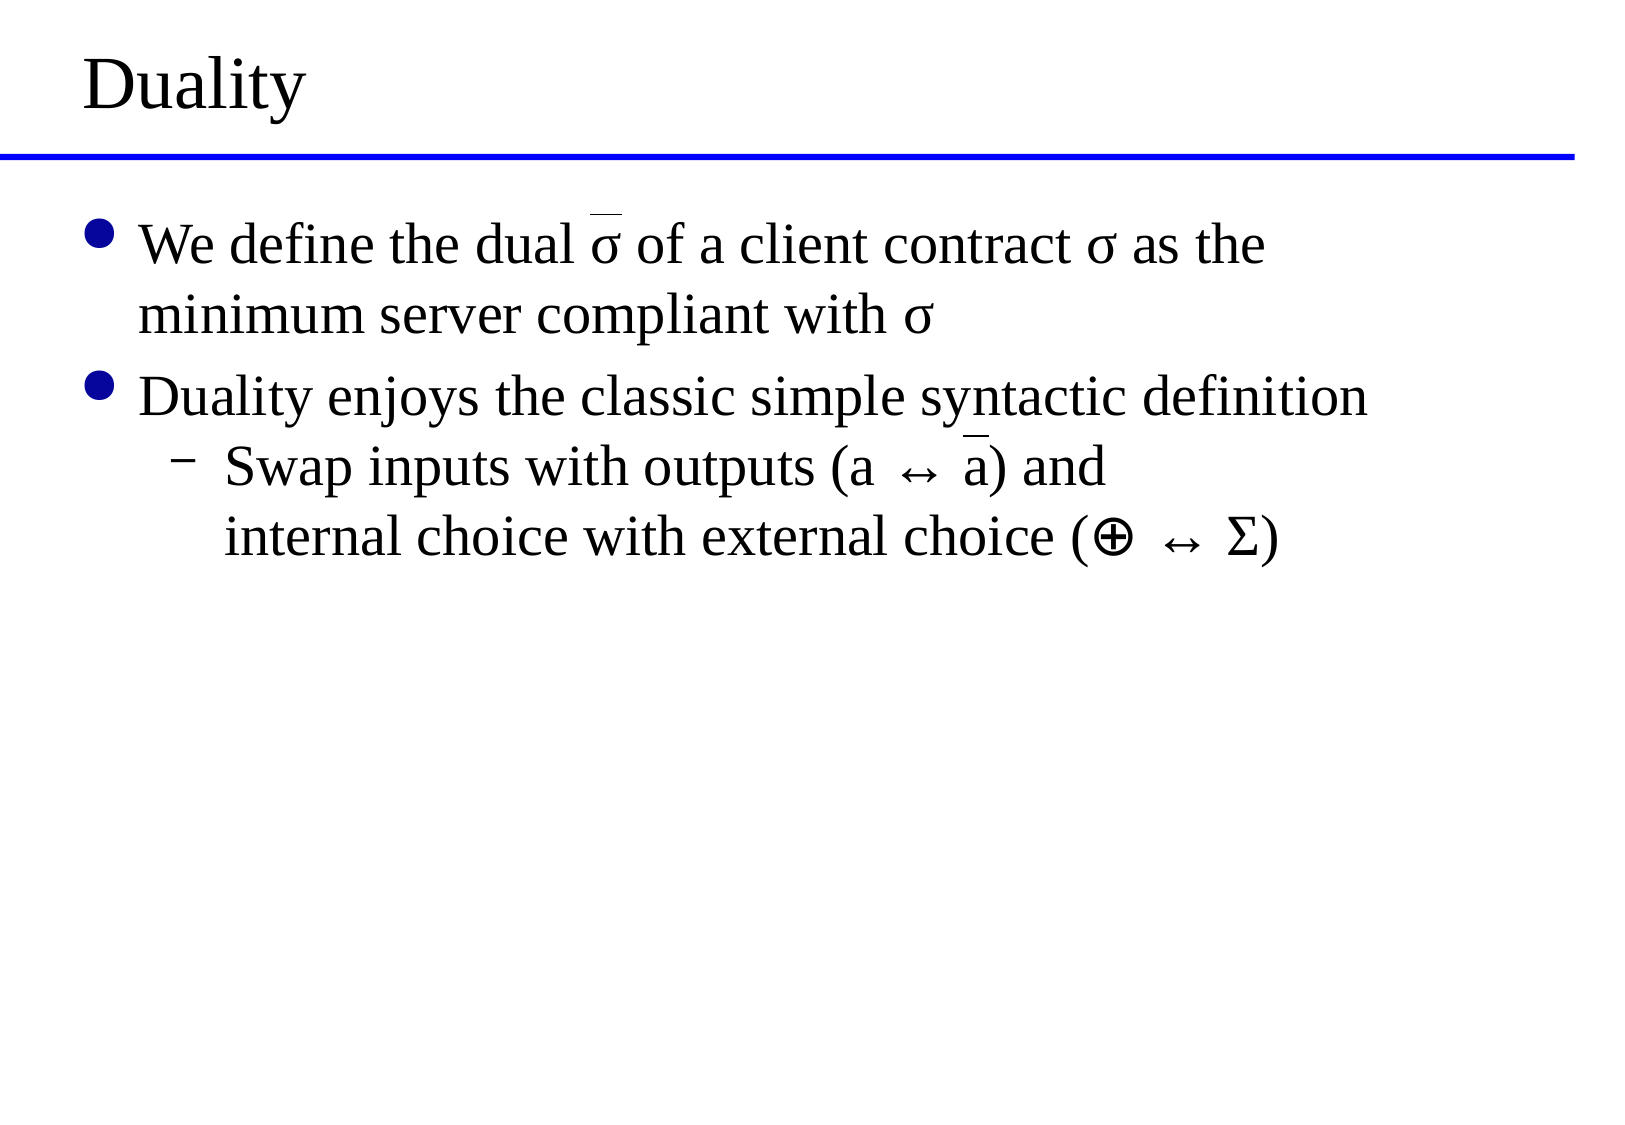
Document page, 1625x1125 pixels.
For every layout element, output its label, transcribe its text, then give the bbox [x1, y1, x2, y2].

title Duality [67, 27, 1544, 131]
list We define the dual σ of a client contract σ as the minimum server compliant with σ Duality enjoys the classic simple syntactic definition Swap inputs with outputs (a ↔ a) and internal choice with external choice (⊕ ↔ Σ) [67, 198, 1478, 1061]
